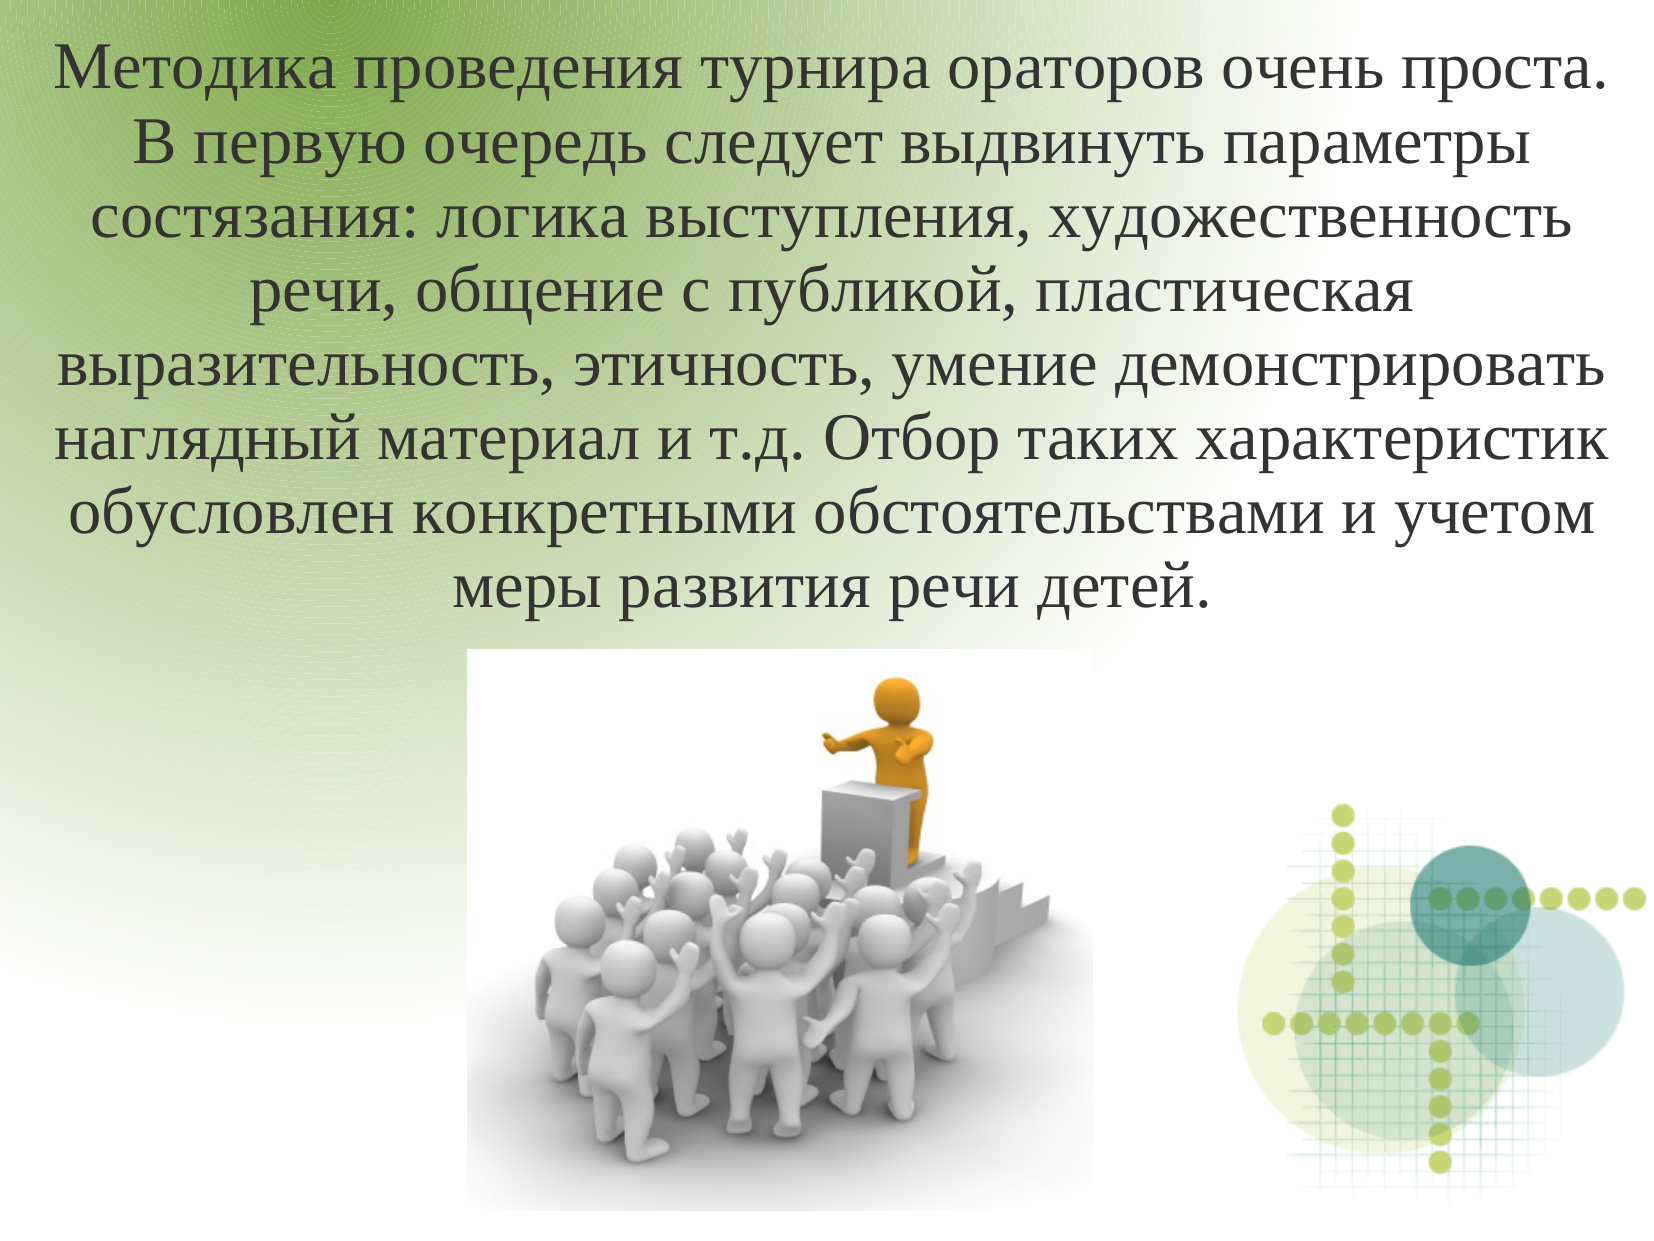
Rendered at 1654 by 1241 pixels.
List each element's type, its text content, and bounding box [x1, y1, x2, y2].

picture [1224, 792, 1654, 1211]
picture [467, 649, 1093, 1211]
list Методика проведения турнира ораторов очень проста. В первую очередь следует выдвинуть параметры состязания: логика выступления, художественность речи, общение с публикой, пластическая выразительность, этичность, умение демонстрировать наглядный материал и т.д. Отбор таких характеристик обусловлен конкретными обстоятельствами и учетом меры развития речи детей. [0, 29, 1625, 827]
